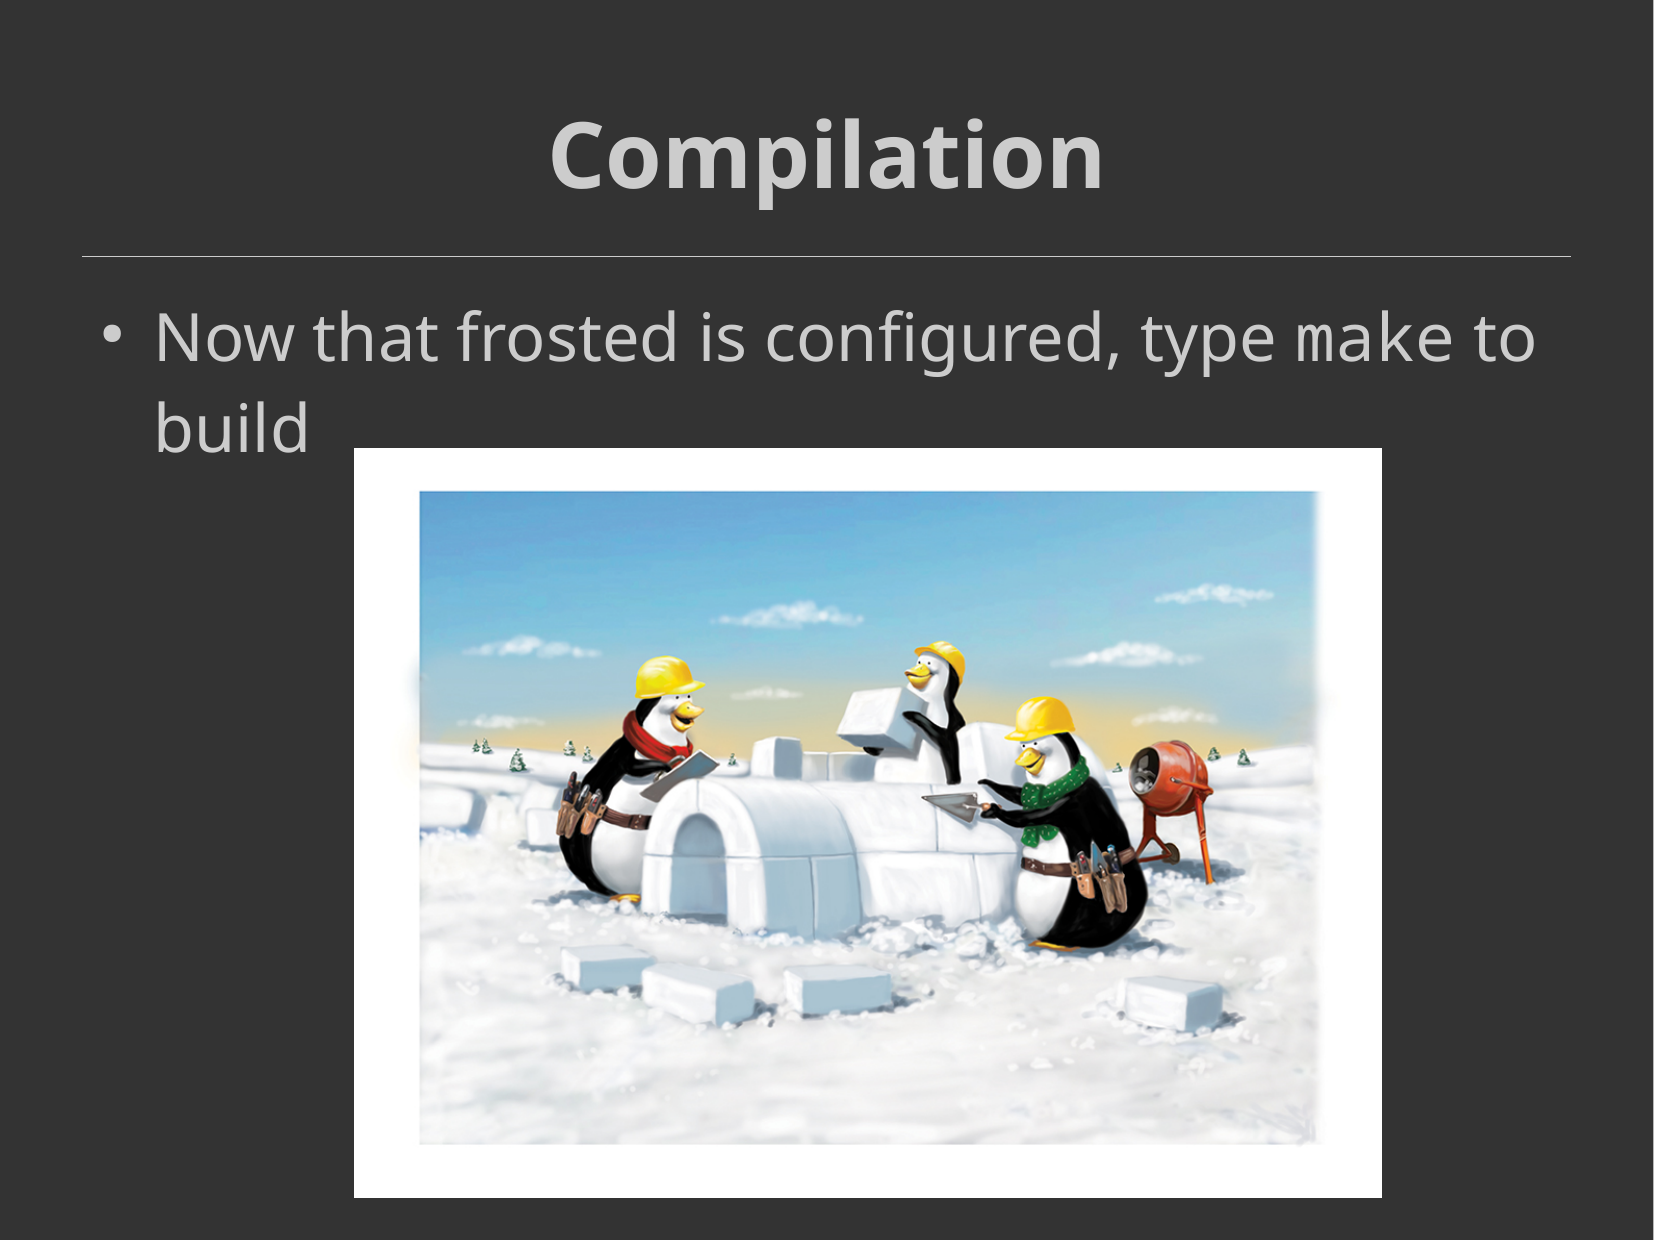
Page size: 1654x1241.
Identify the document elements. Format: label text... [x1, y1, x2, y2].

list Now that frosted is configured, type make to build [82, 290, 1571, 1010]
picture [354, 448, 1382, 1198]
title Compilation [82, 49, 1571, 257]
